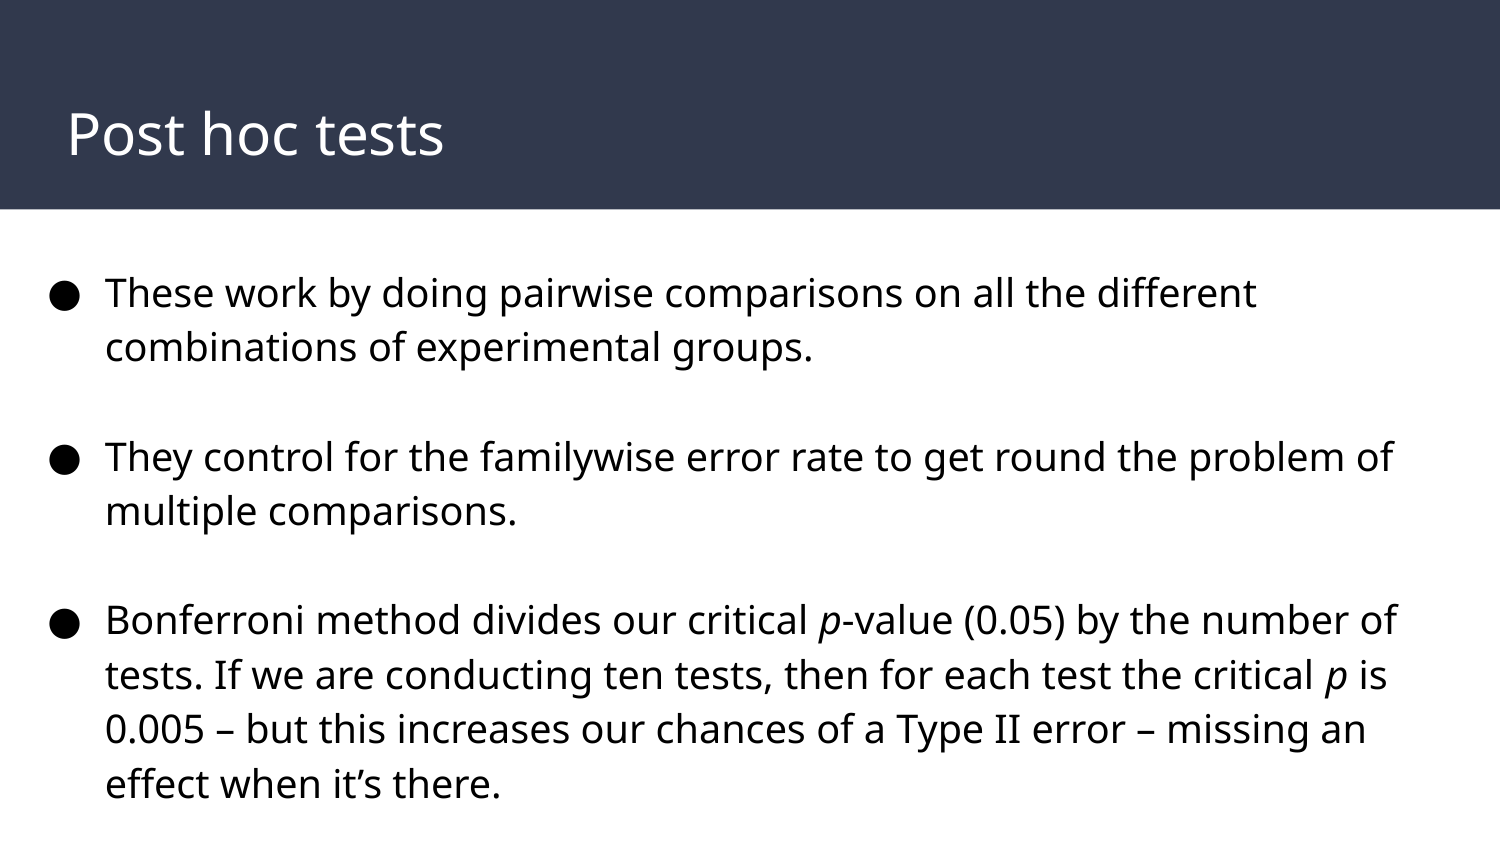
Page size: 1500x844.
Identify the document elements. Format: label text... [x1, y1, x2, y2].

title Post hoc tests [51, 82, 1449, 185]
text_box These work by doing pairwise comparisons on all the different combinations of experimental groups. They control for the familywise error rate to get round the problem of multiple comparisons. Bonferroni method divides our critical p-value (0.05) by the number of tests. If we are conducting ten tests, then for each test the critical p is 0.005 – but this increases our chances of a Type II error – missing an effect when it’s there. [14, 245, 1478, 826]
